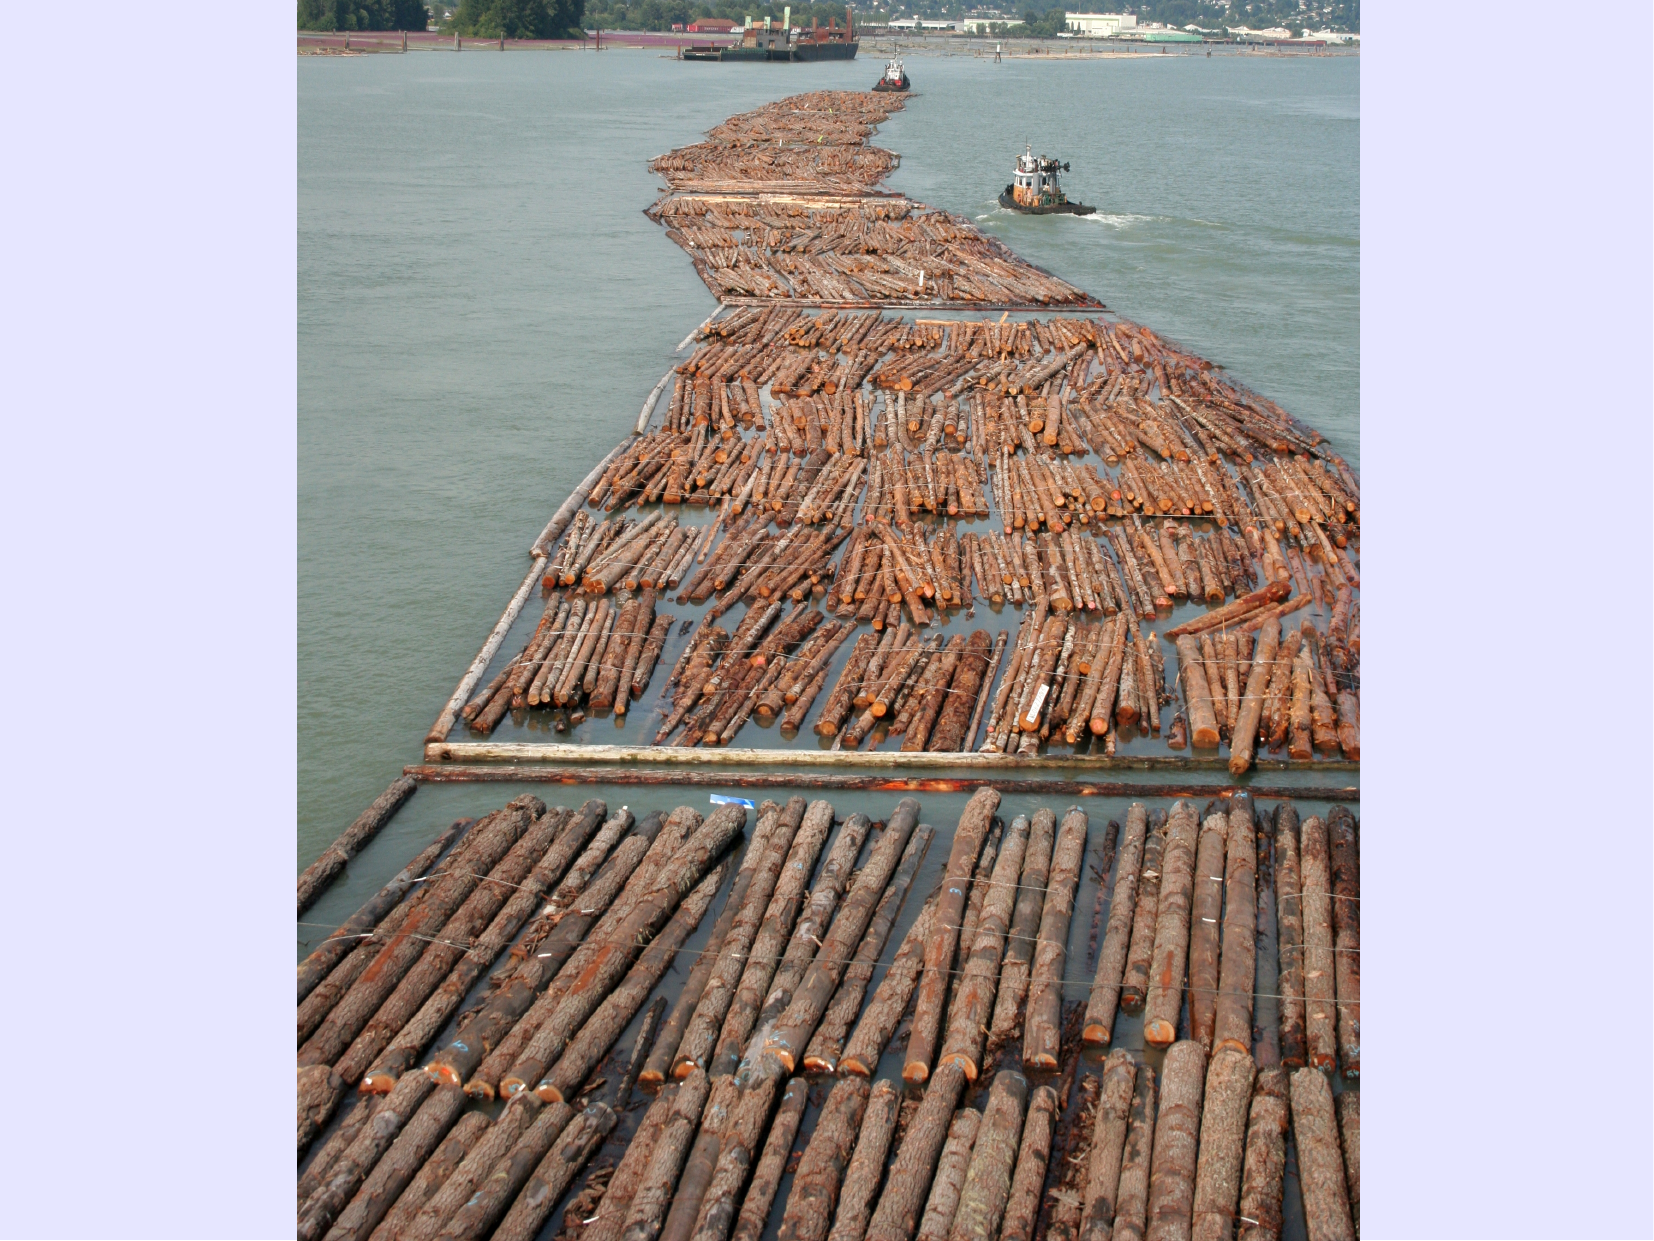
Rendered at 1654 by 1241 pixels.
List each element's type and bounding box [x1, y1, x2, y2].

picture [297, 0, 1360, 1241]
